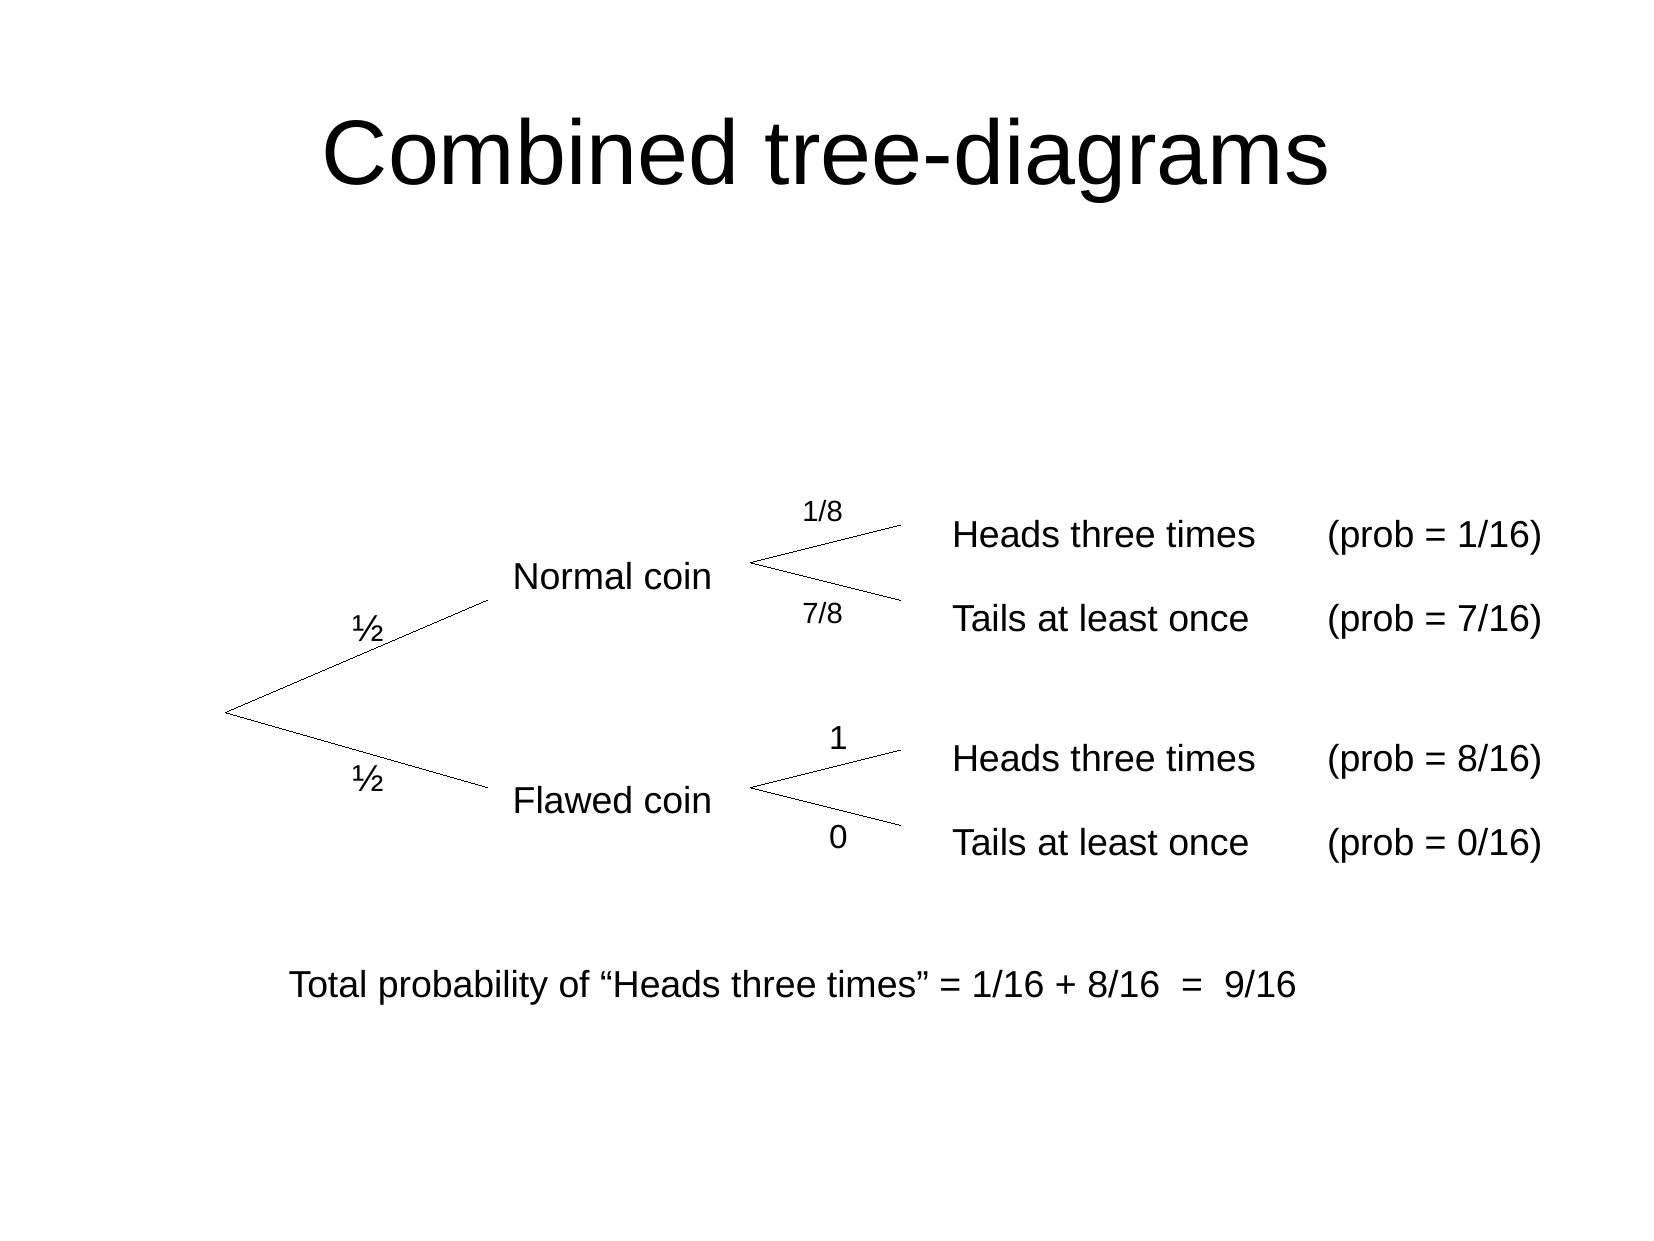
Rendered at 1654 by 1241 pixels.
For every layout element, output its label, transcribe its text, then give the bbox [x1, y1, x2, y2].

text_box 1/8 [787, 487, 858, 535]
text_box 1 [814, 712, 863, 765]
text_box Total probability of “Heads three times” = 1/16 + 8/16 = 9/16 [273, 955, 1313, 1055]
text_box 0 [814, 810, 863, 863]
subtitle [82, 297, 1571, 1102]
text_box Heads three times (prob = 1/16) Normal coin Tails at least once (prob = 7/16) Heads three times (prob = 8/16) Flawed coin Tails at least once (prob = 0/16) [262, 375, 1558, 870]
text_box 7/8 [787, 590, 858, 638]
title Combined tree-diagrams [82, 56, 1571, 250]
text_box ½ [337, 600, 399, 657]
text_box ½ [337, 750, 399, 807]
